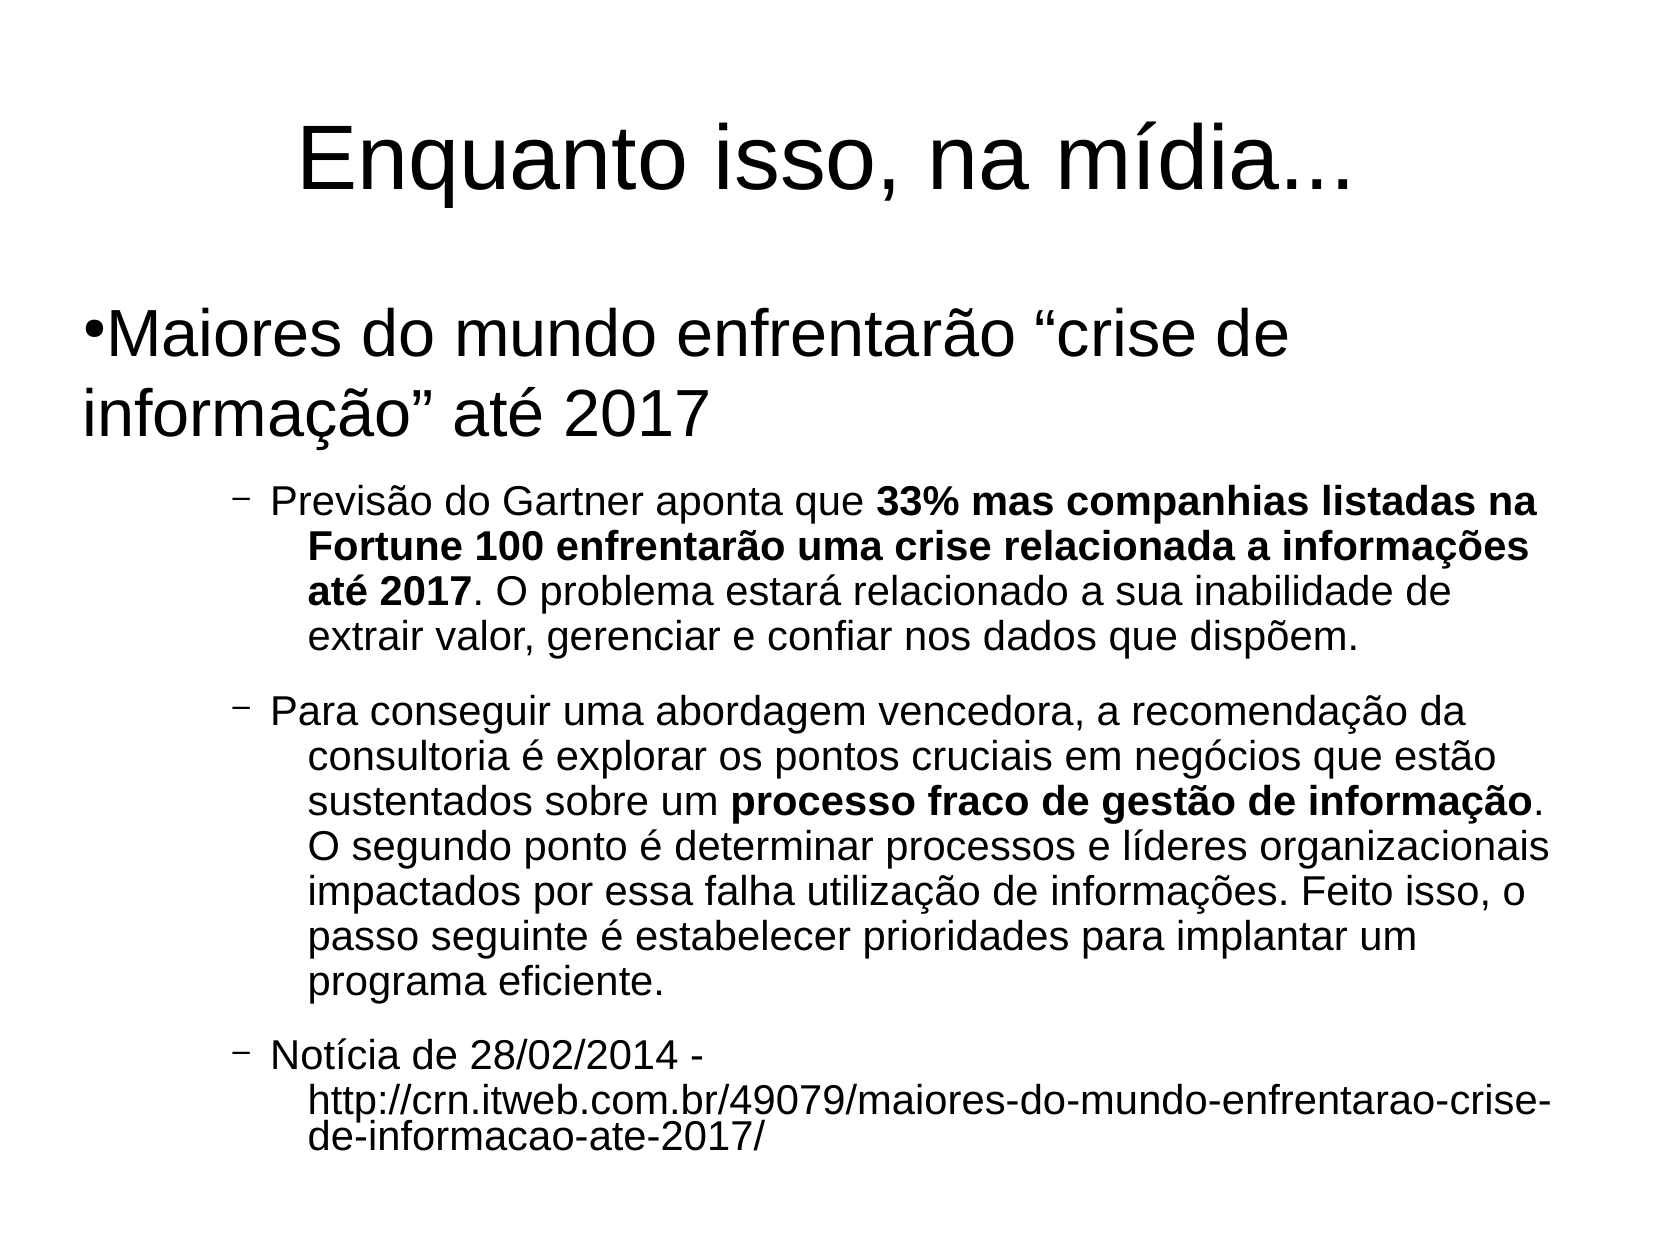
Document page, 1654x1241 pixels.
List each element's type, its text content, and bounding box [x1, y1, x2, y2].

list Maiores do mundo enfrentarão “crise de informação” até 2017 Previsão do Gartner aponta que 33% mas companhias listadas na Fortune 100 enfrentarão uma crise relacionada a informações até 2017. O problema estará relacionado a sua inabilidade de extrair valor, gerenciar e confiar nos dados que dispõem. Para conseguir uma abordagem vencedora, a recomendação da consultoria é explorar os pontos cruciais em negócios que estão sustentados sobre um processo fraco de gestão de informação. O segundo ponto é determinar processos e líderes organizacionais impactados por essa falha utilização de informações. Feito isso, o passo seguinte é estabelecer prioridades para implantar um programa eficiente. Notícia de 28/02/2014 - http://crn.itweb.com.br/49079/maiores-do-mundo-enfrentarao-crise-de-informacao-ate-2017/ [82, 290, 1571, 1010]
title Enquanto isso, na mídia... [82, 49, 1571, 257]
